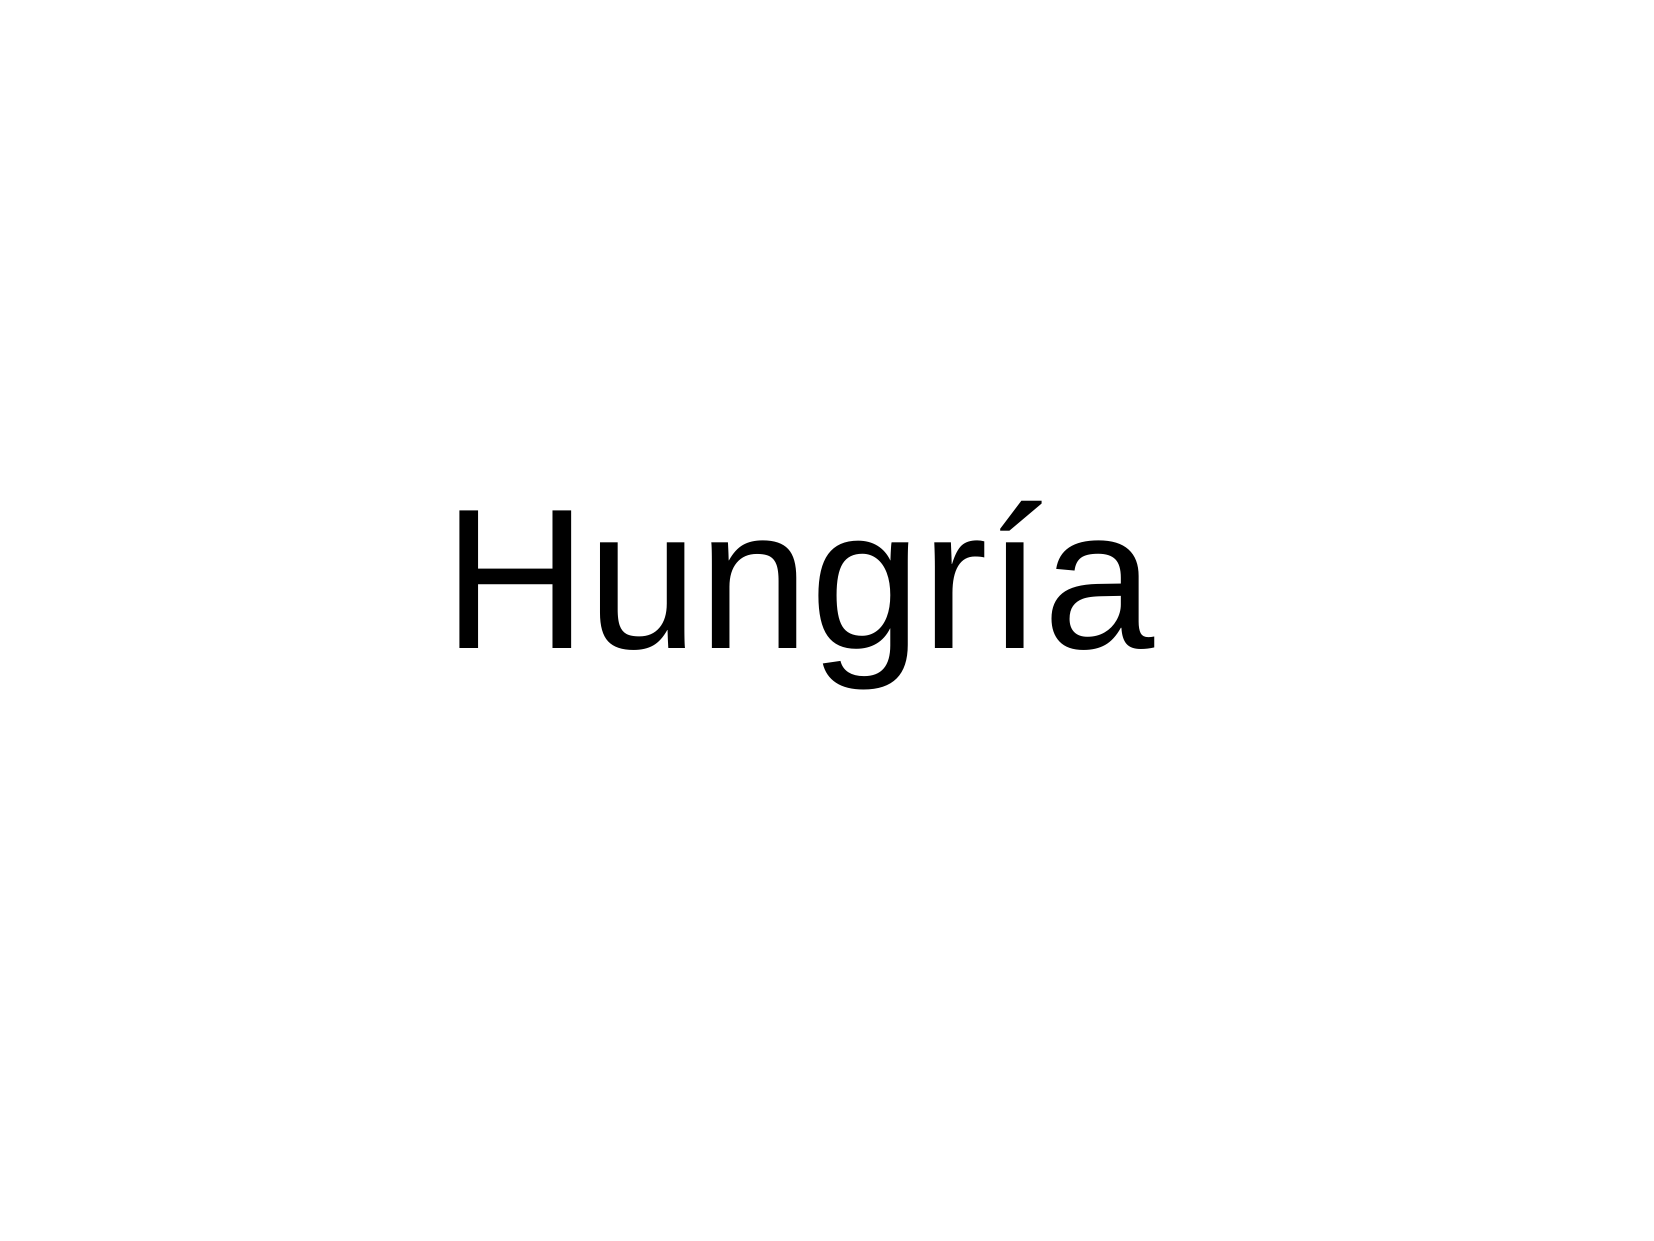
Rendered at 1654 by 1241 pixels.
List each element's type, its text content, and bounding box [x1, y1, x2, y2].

subtitle Hungría [82, 49, 1571, 1109]
